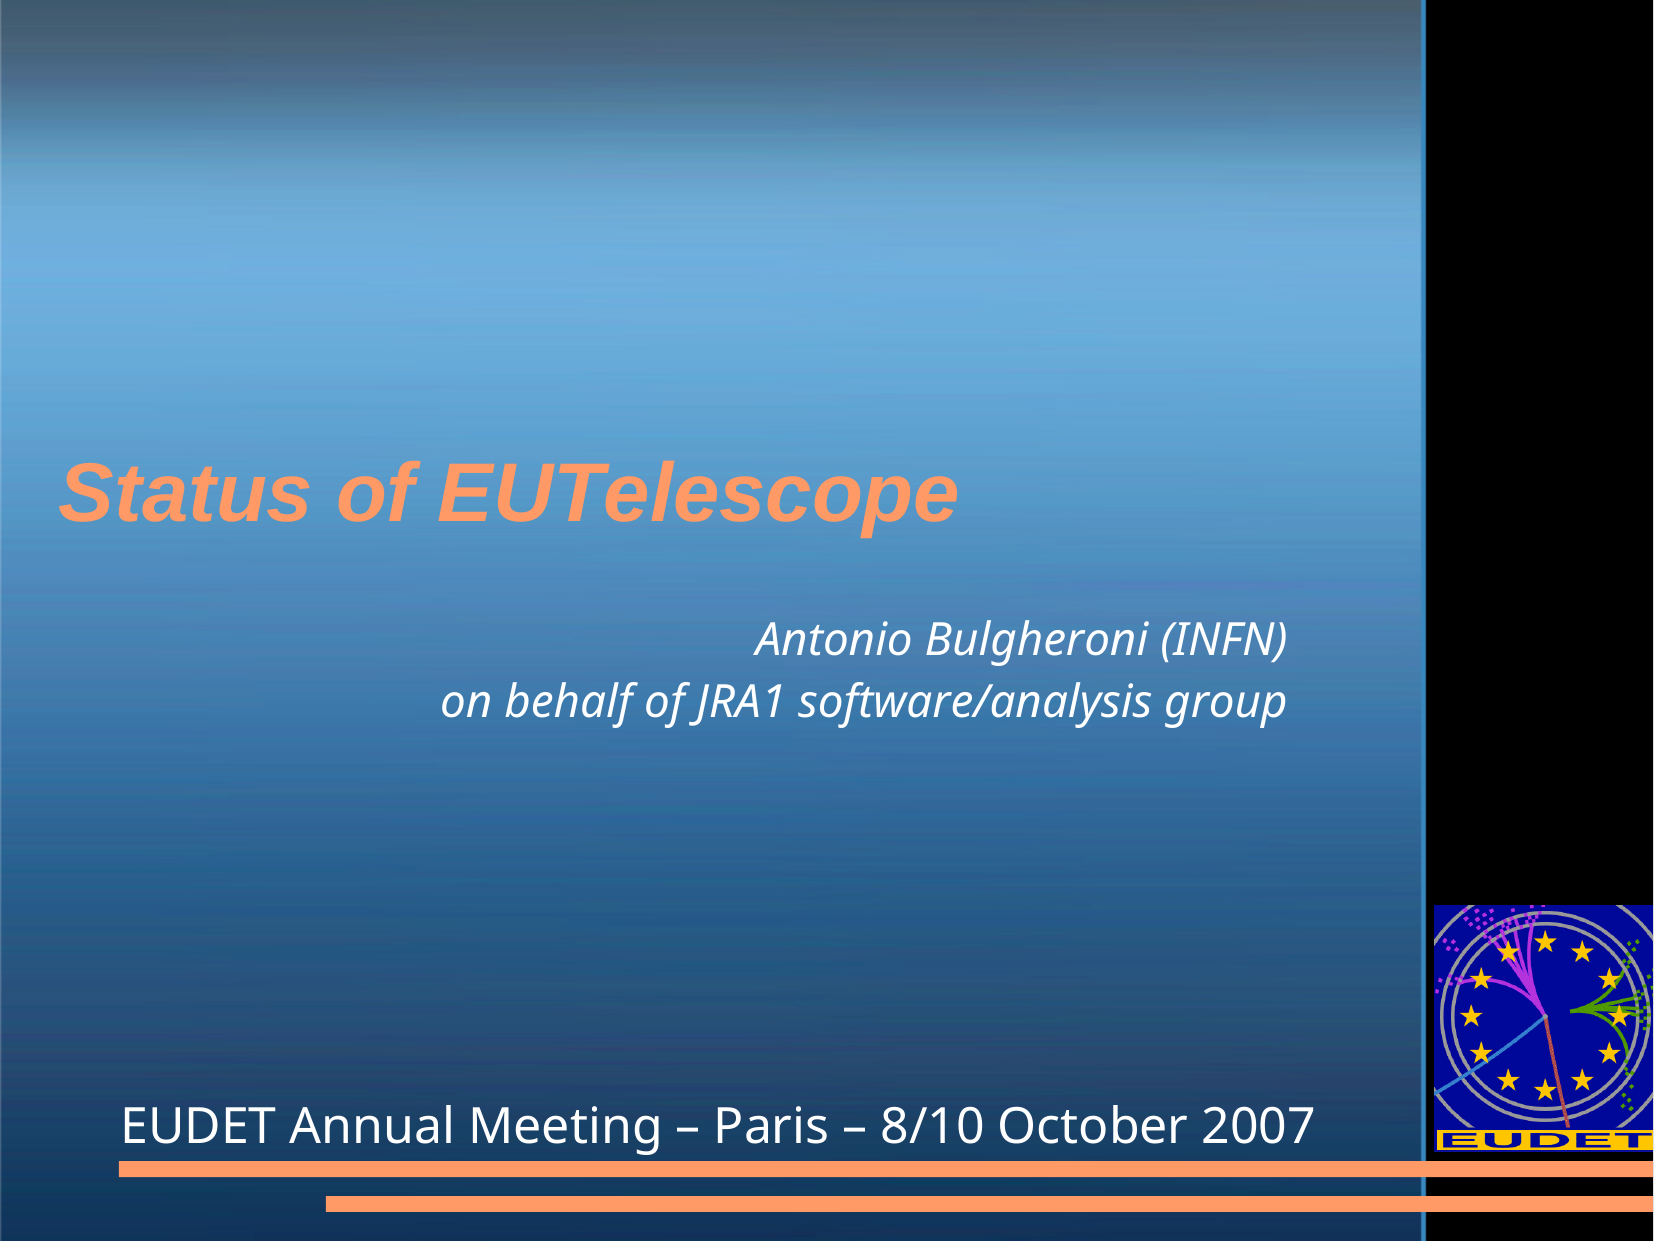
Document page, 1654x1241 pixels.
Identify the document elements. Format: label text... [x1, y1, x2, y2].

title Antonio Bulgheroni (INFN) on behalf of JRA1 software/analysis group [300, 587, 1289, 751]
picture [0, 0, 1654, 1241]
text_box EUDET Annual Meeting – Paris – 8/10 October 2007 [120, 1089, 1379, 1148]
title Status of EUTelescope [59, 388, 1507, 597]
